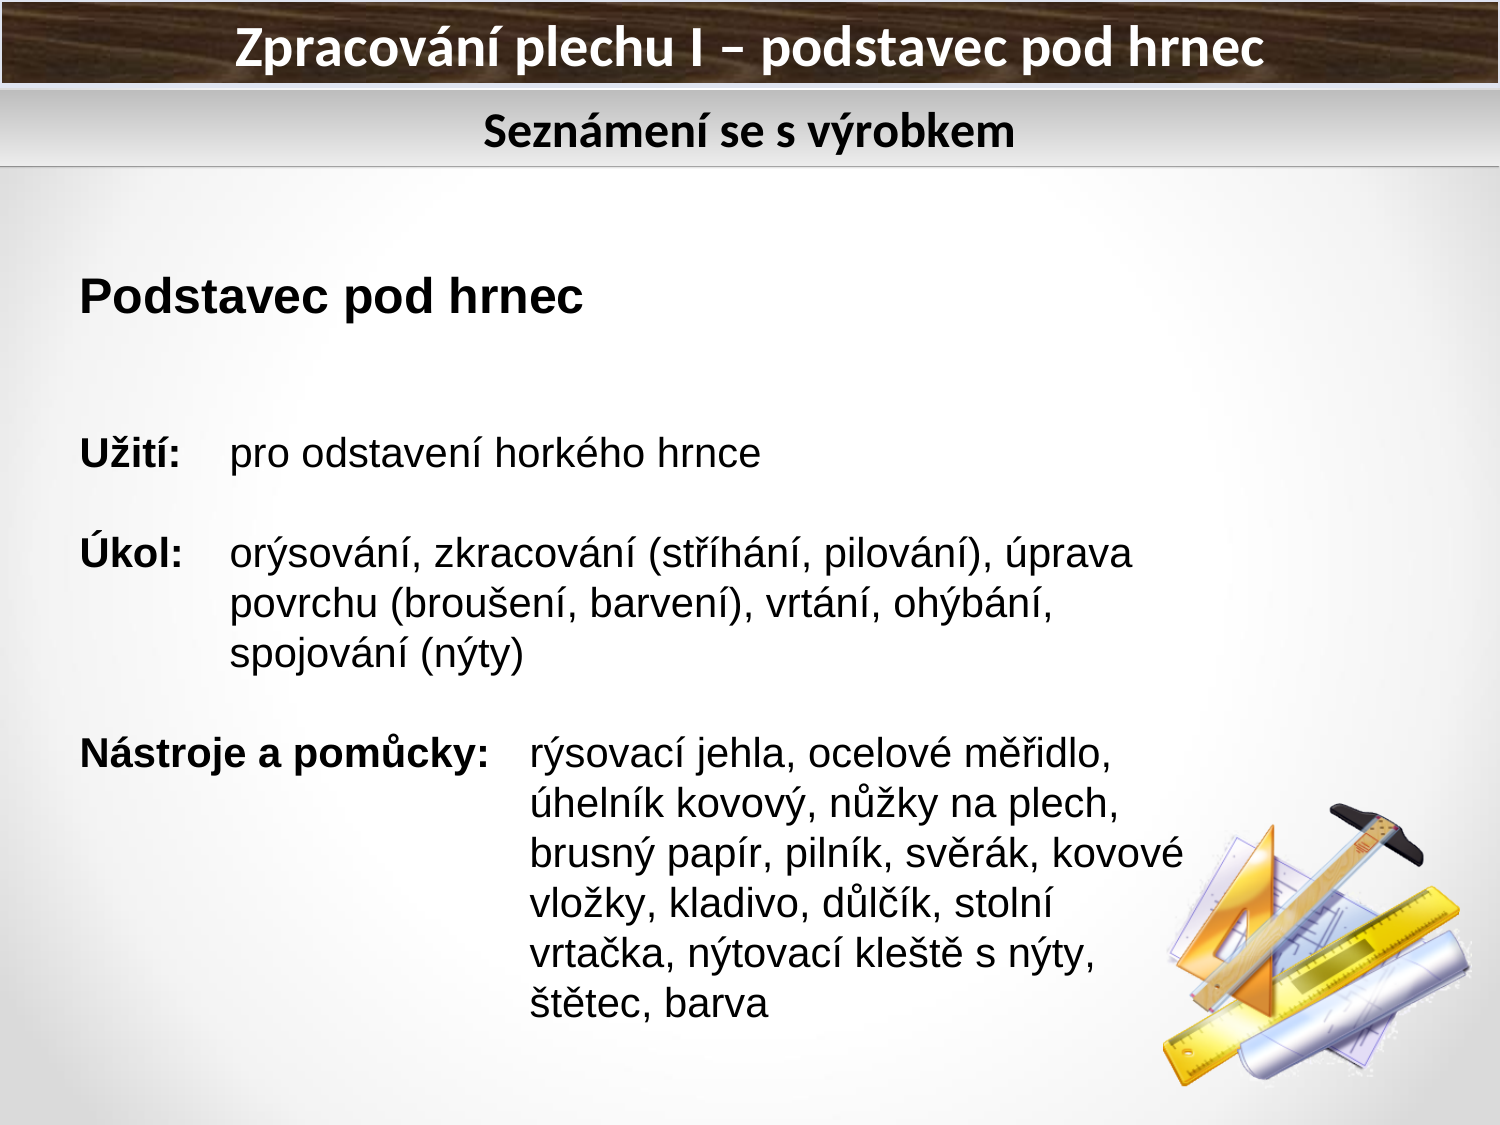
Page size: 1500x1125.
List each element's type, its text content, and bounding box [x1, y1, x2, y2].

text_box Seznámení se s výrobkem [0, 90, 1500, 166]
picture [0, 166, 1500, 1125]
text_box Podstavec pod hrnec [64, 255, 1436, 331]
text_box Užití: pro odstavení horkého hrnce Úkol: orýsování, zkracování (stříhání, pilování), úprava povrchu (broušení, barvení), vrtání, ohýbání, spojování (nýty) Nástroje a pomůcky: rýsovací jehla, ocelové měřidlo, úhelník kovový, nůžky na plech, brusný papír, pilník, svěrák, kovové vložky, kladivo, důlčík, stolní vrtačka, nýtovací kleště s nýty, štětec, barva [64, 418, 1211, 1035]
text_box Zpracování plechu I – podstavec pod hrnec [0, 0, 1500, 86]
picture [0, 86, 1500, 90]
